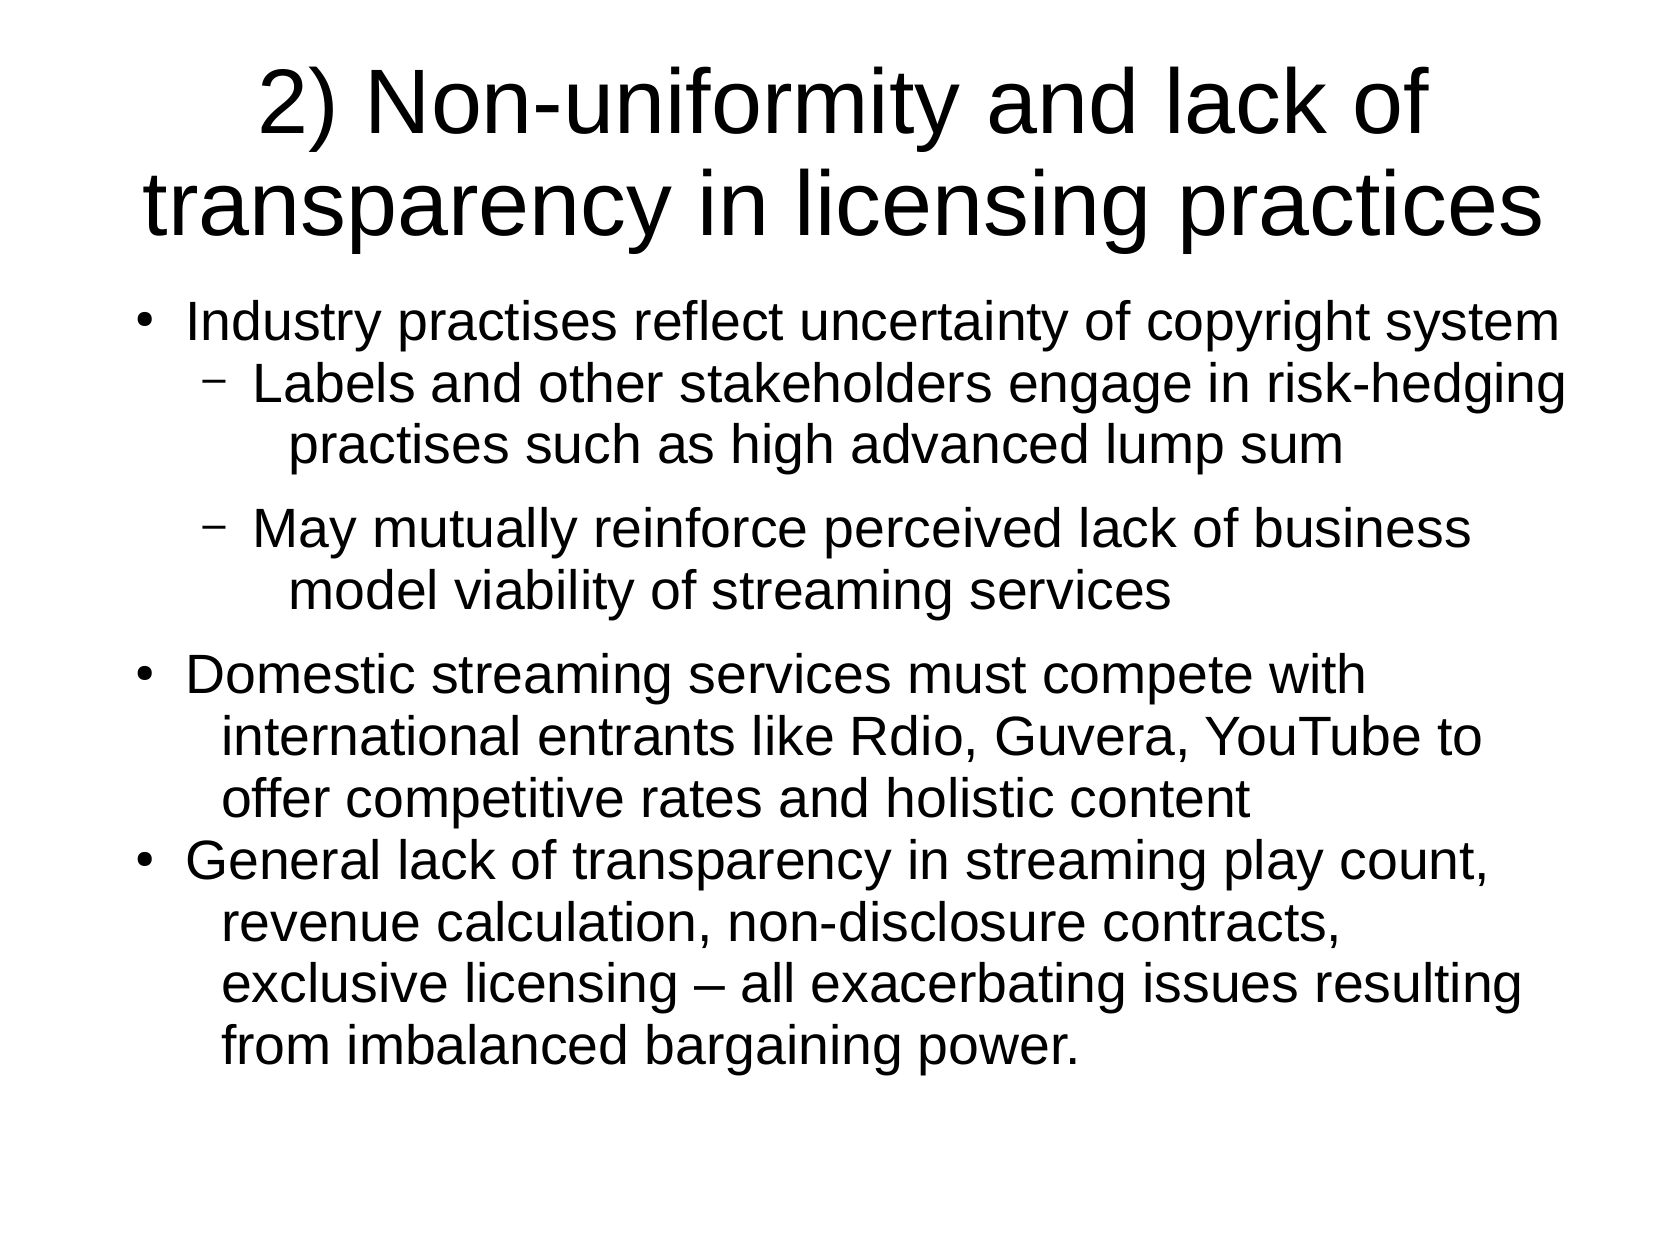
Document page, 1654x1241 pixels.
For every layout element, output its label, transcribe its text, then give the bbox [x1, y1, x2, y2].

title 2) Non-uniformity and lack of transparency in licensing practices [82, 49, 1571, 257]
list Industry practises reflect uncertainty of copyright system Labels and other stakeholders engage in risk-hedging practises such as high advanced lump sum May mutually reinforce perceived lack of business model viability of streaming services Domestic streaming services must compete with international entrants like Rdio, Guvera, YouTube to offer competitive rates and holistic content General lack of transparency in streaming play count, revenue calculation, non-disclosure contracts, exclusive licensing – all exacerbating issues resulting from imbalanced bargaining power. [82, 290, 1571, 1126]
